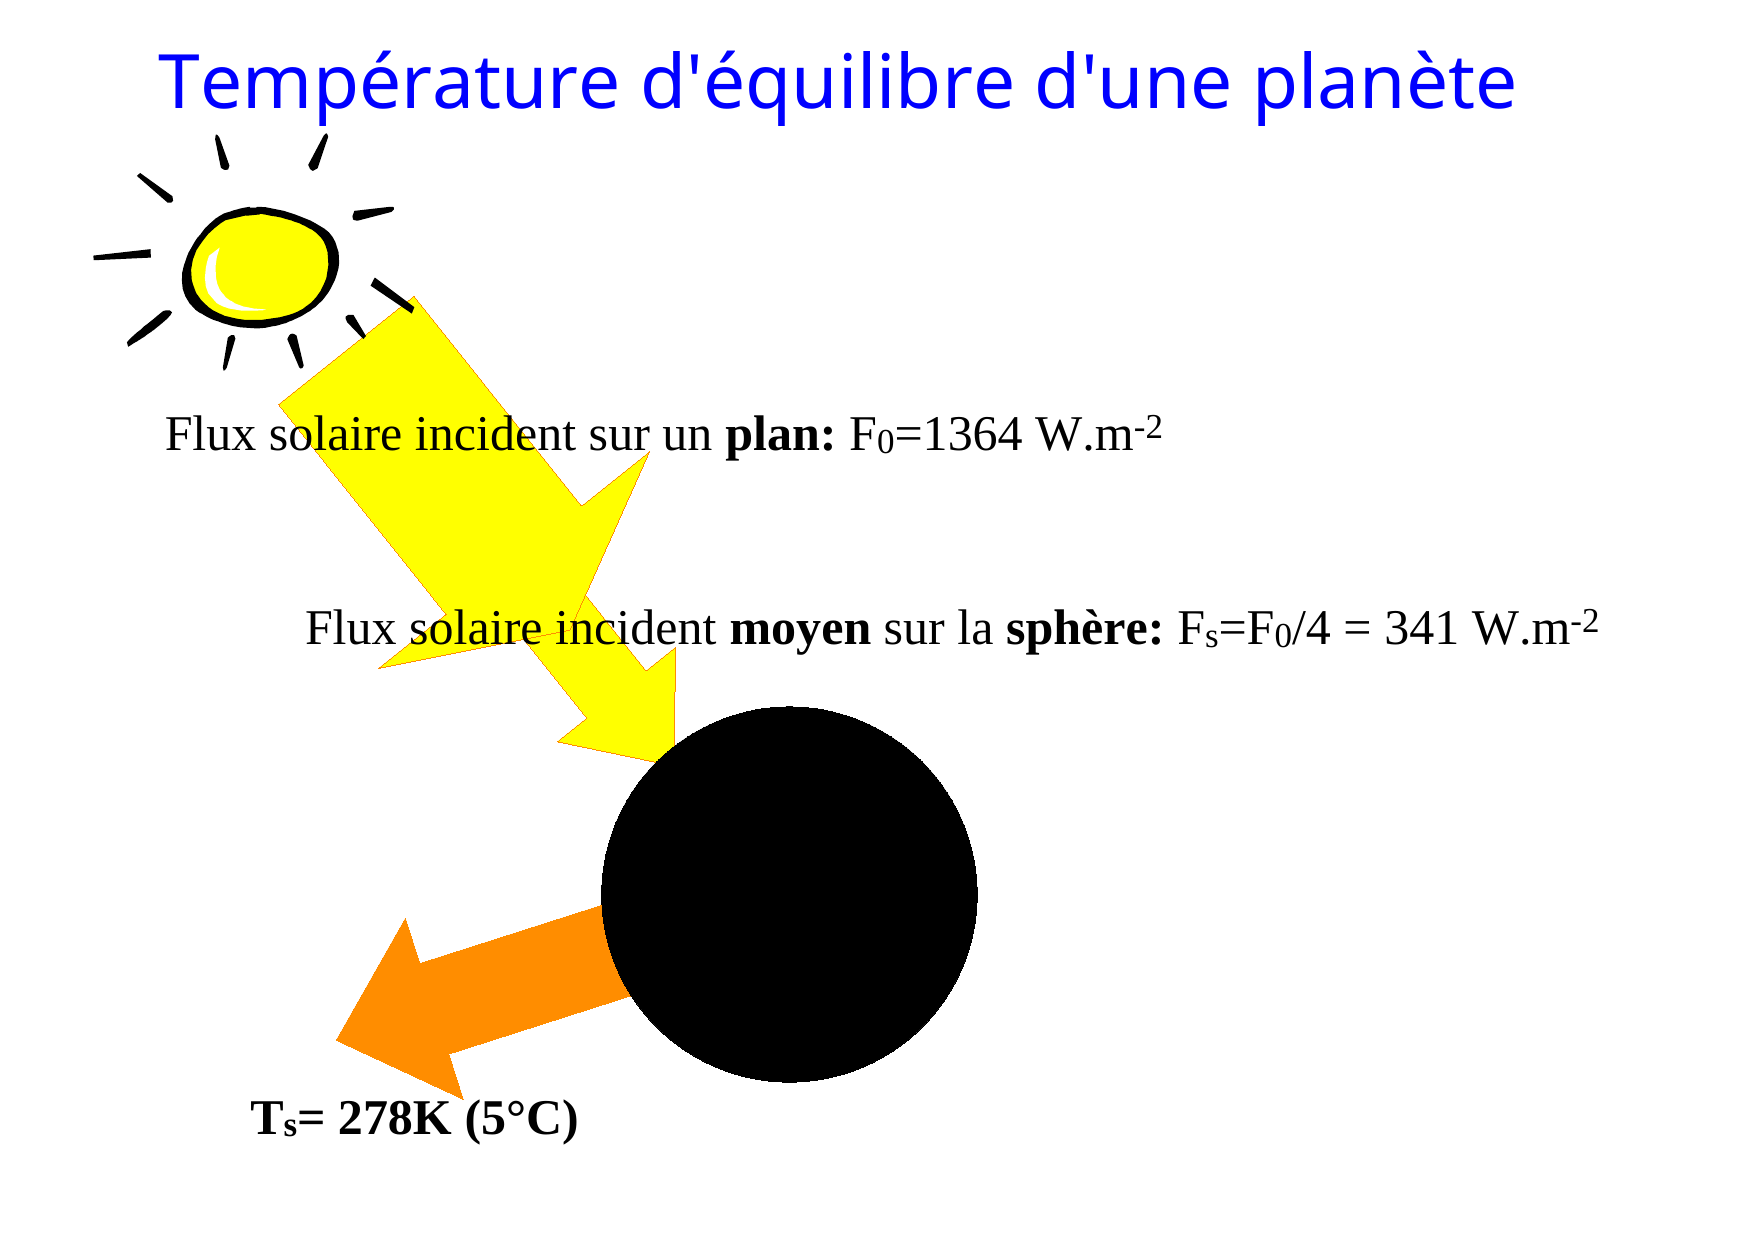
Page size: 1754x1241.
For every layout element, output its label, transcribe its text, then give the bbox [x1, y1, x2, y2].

text_box [352, 206, 394, 221]
text_box [126, 310, 173, 347]
text_box [336, 677, 978, 1083]
text_box [222, 335, 236, 371]
text_box Flux solaire incident sur un plan: F0=1364 W.m-2 [150, 398, 1291, 483]
text_box Ts= 278K (5°C) [225, 1082, 604, 1165]
text_box [93, 249, 151, 261]
text_box [136, 172, 174, 203]
text_box Température d'équilibre d'une planète [71, 27, 1606, 131]
text_box Flux solaire incident moyen sur la sphère: Fs=F0/4 = 341 W.m-2 [290, 592, 1636, 677]
text_box [215, 134, 230, 170]
text_box [287, 333, 304, 369]
text_box [181, 206, 340, 329]
text_box [308, 133, 329, 171]
text_box [286, 277, 496, 398]
text_box [341, 483, 636, 592]
